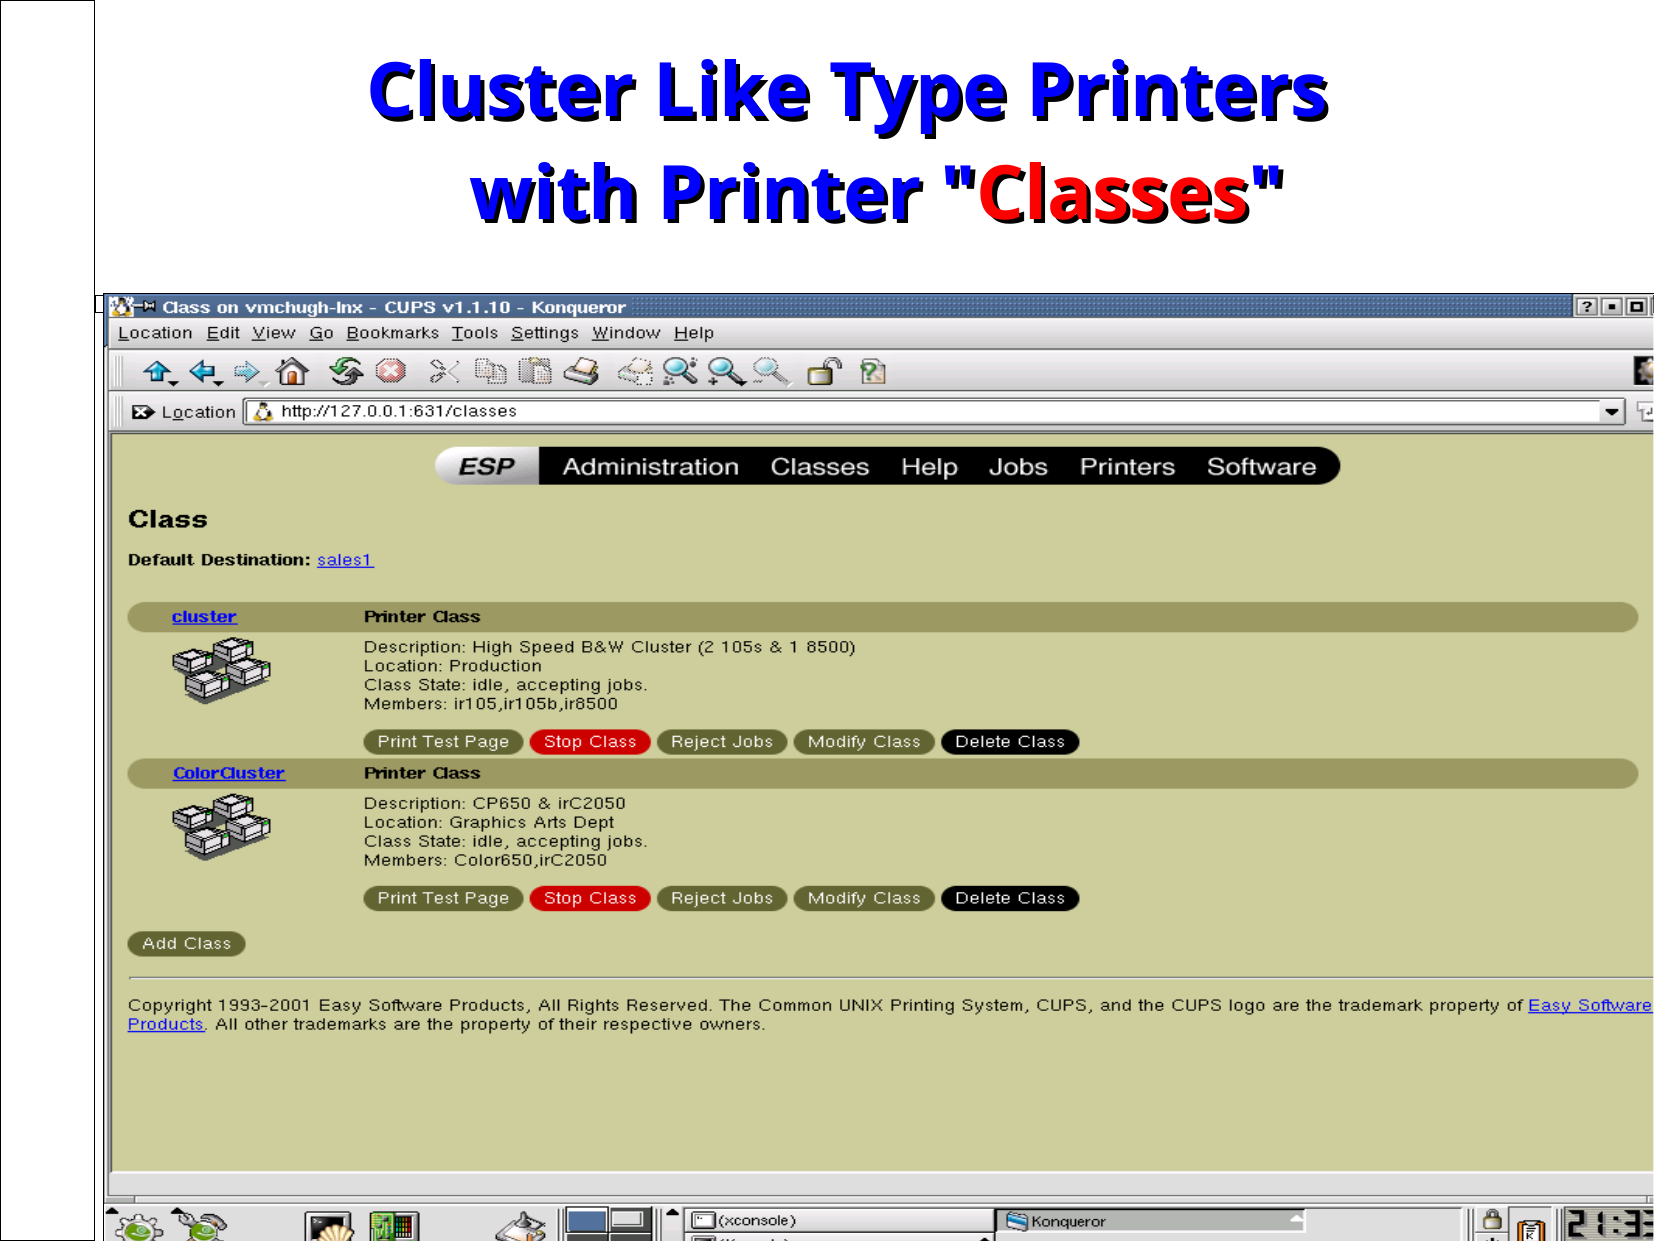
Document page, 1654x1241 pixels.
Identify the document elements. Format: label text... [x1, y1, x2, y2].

picture [103, 293, 1654, 1241]
text_box Cluster Like Type Printers with Printer "Classes" [103, 9, 1592, 269]
